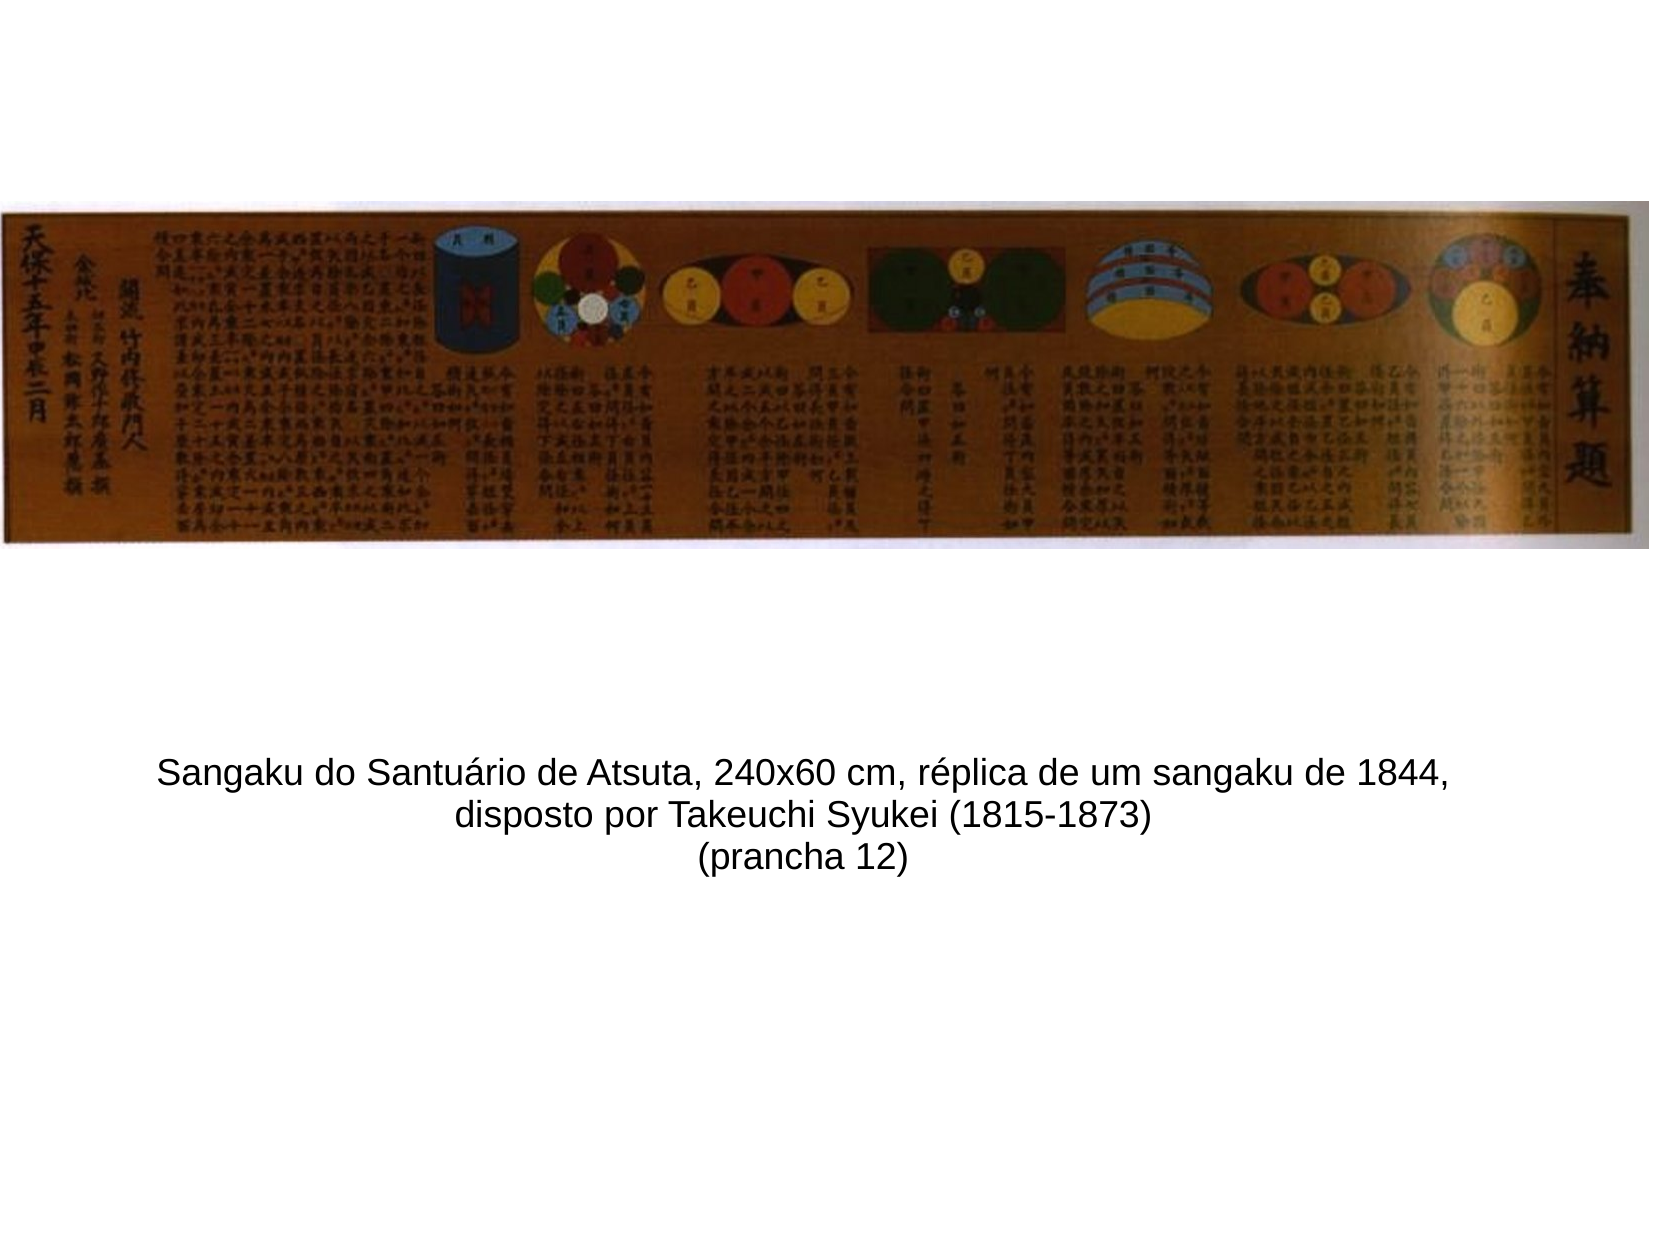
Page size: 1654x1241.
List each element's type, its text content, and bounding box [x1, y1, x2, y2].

text_box Sangaku do Santuário de Atsuta, 240x60 cm, réplica de um sangaku de 1844, disposto por Takeuchi Syukei (1815-1873) (prancha 12) [141, 743, 1466, 885]
picture [0, 201, 1649, 549]
